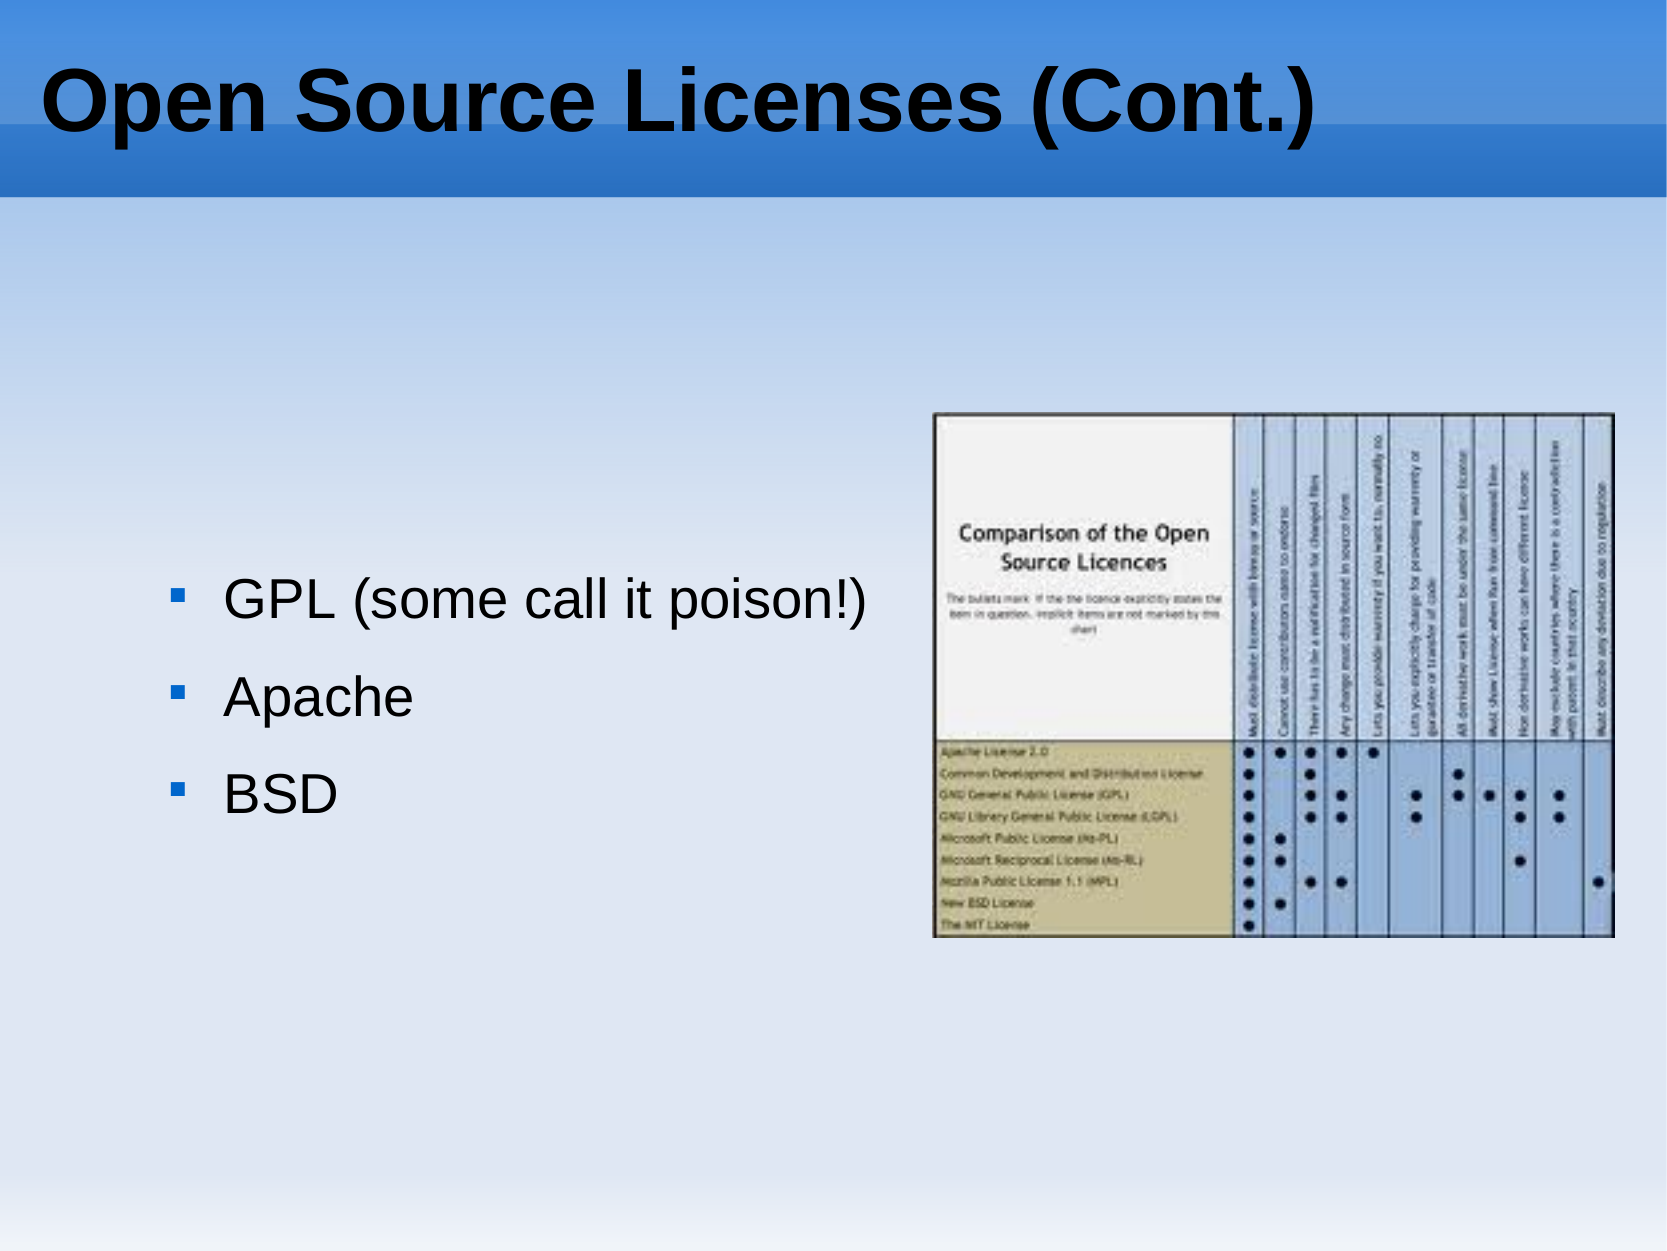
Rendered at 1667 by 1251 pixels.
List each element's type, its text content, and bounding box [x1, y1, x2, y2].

picture [0, 0, 1667, 1251]
title Open Source Licenses (Cont.) [40, 50, 1627, 201]
list GPL (some call it poison!) Apache BSD [153, 562, 976, 1051]
